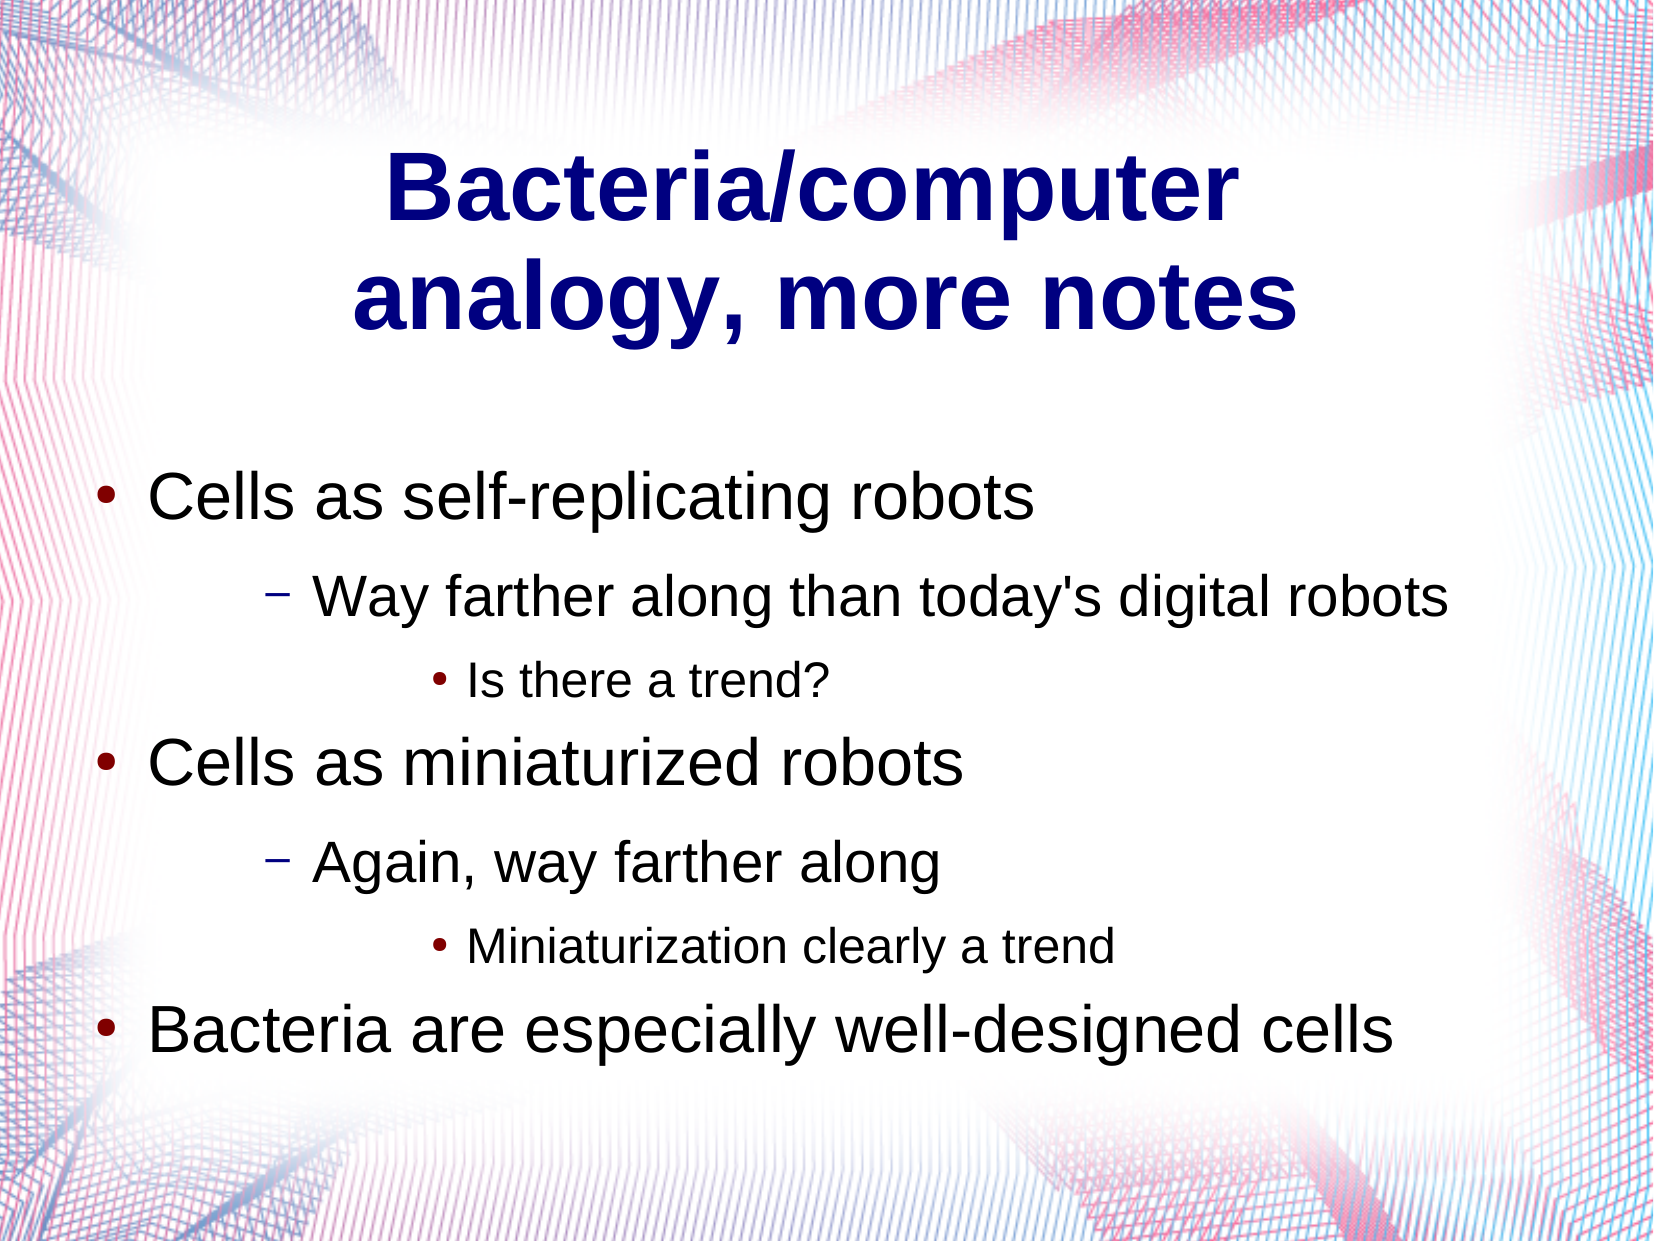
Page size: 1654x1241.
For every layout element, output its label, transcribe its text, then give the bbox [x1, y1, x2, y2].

list Cells as self-replicating robots Way farther along than today's digital robots Is there a trend? Cells as miniaturized robots Again, way farther along Miniaturization clearly a trend Bacteria are especially well-designed cells [76, 459, 1565, 1152]
picture [0, 0, 1654, 1241]
text_box [767, 620, 797, 692]
title Bacteria/computer analogy, more notes [82, 132, 1571, 351]
